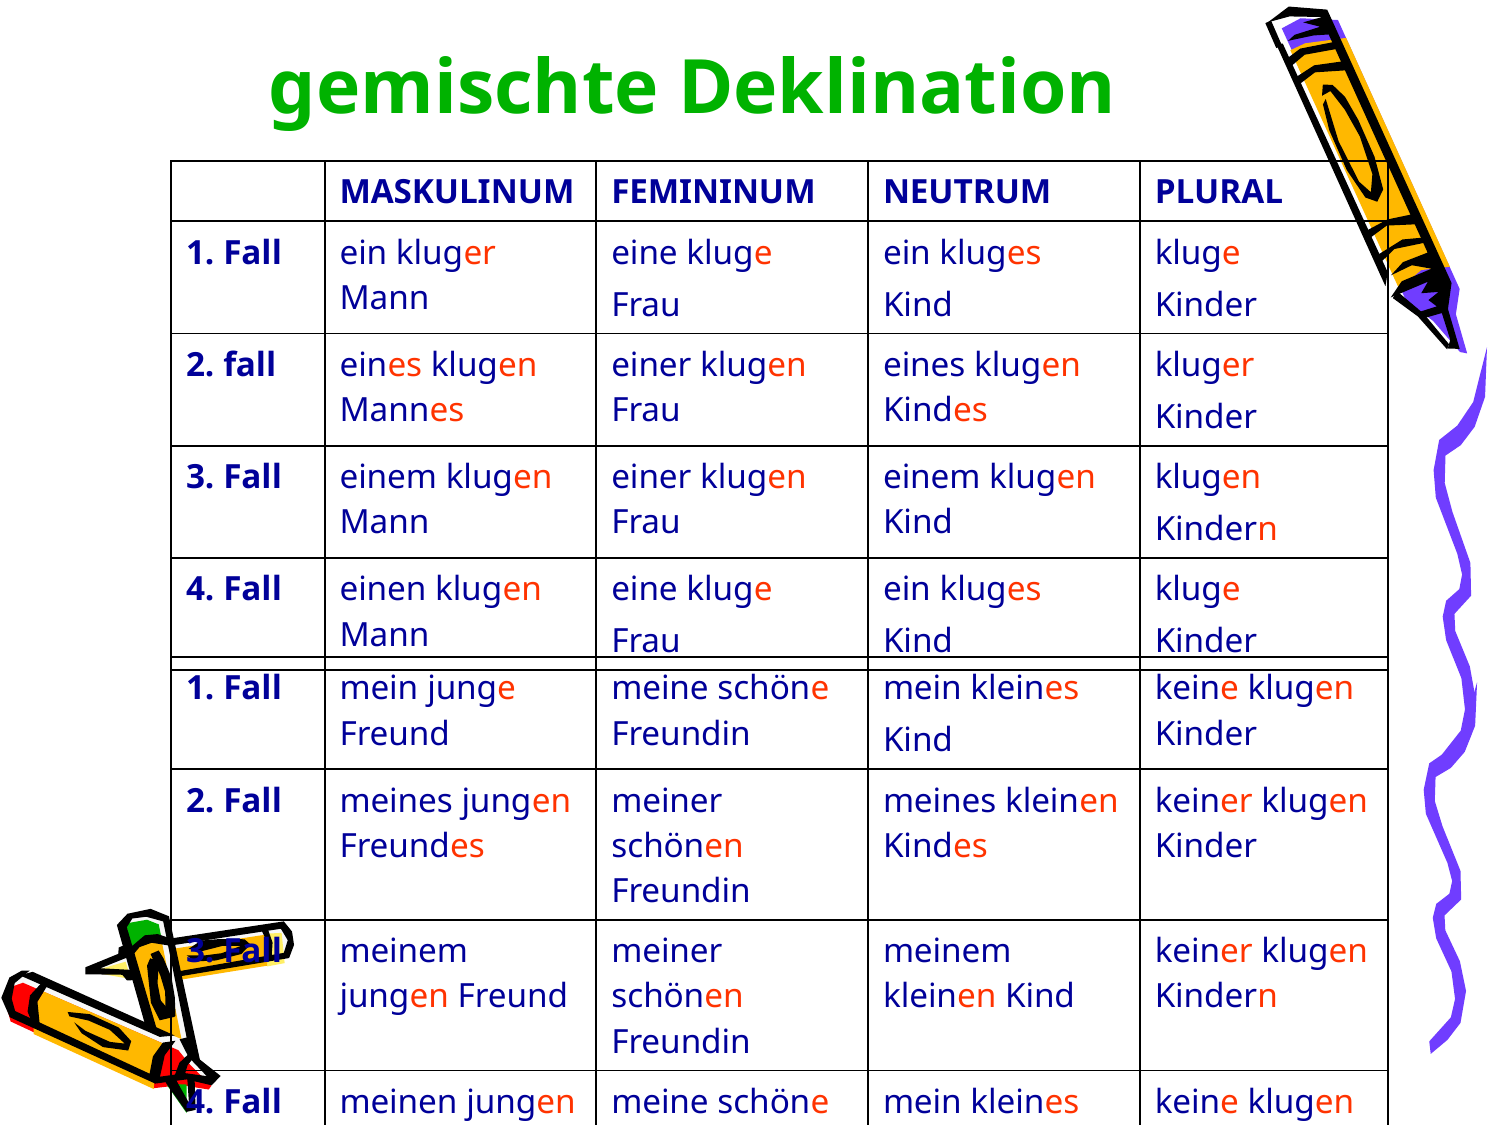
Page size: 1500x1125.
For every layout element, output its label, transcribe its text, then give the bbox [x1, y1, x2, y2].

table_cell 2. Fall [172, 770, 324, 919]
table_header PLURAL [1141, 162, 1387, 220]
table_header meine schöne Freundin [597, 658, 867, 768]
table_cell einer klugen Frau [597, 447, 867, 557]
table_cell keiner klugen Kindern [1141, 921, 1387, 1070]
table_cell meines jungen Freundes [326, 770, 595, 919]
table_cell einem klugen Mann [326, 447, 595, 557]
table_cell 4. Fall [172, 559, 324, 656]
table_cell meinen jungen Freund [326, 1071, 595, 1125]
table_cell keine klugen Kinder [1141, 1071, 1387, 1125]
table_header 1. Fall [172, 658, 324, 768]
text_box gemischte Deklination [230, 31, 1175, 137]
table_cell 1. Fall [172, 222, 324, 333]
table_cell 2. fall [172, 334, 324, 445]
table_cell meines kleinen Kindes [869, 770, 1139, 919]
table_cell einen klugen Mann [326, 559, 595, 656]
table_cell ein kluges Kind [869, 222, 1139, 333]
table_cell 3. Fall [172, 921, 324, 1070]
table_cell keiner klugen Kinder [1141, 770, 1387, 919]
table_cell ein kluger Mann [326, 222, 595, 333]
table_header MASKULINUM [326, 162, 595, 220]
table_cell eine kluge Frau [597, 222, 867, 333]
table_cell einem klugen Kind [869, 447, 1139, 557]
table_cell eines klugen Kindes [869, 334, 1139, 445]
table_header NEUTRUM [869, 162, 1139, 220]
table_cell ein kluges Kind [869, 559, 1139, 656]
table_header mein junge Freund [326, 658, 595, 768]
table_cell kluge Kinder [1141, 559, 1387, 656]
table_cell 3. Fall [172, 447, 324, 557]
table_cell klugen Kindern [1141, 447, 1387, 557]
table_cell einer klugen Frau [597, 334, 867, 445]
table_cell meiner schönen Freundin [597, 921, 867, 1070]
table_header mein kleines Kind [869, 658, 1139, 768]
table_header FEMININUM [597, 162, 867, 220]
table_header [172, 162, 324, 220]
table_header keine klugen Kinder [1141, 658, 1387, 768]
table_cell mein kleines Kind [869, 1071, 1139, 1125]
table_cell meiner schönen Freundin [597, 770, 867, 919]
table_cell meine schöne Freundin [597, 1071, 867, 1125]
table_cell meinem kleinen Kind [869, 921, 1139, 1070]
table_cell kluger Kinder [1141, 334, 1387, 445]
table_cell meinem jungen Freund [326, 921, 595, 1070]
table_cell eine kluge Frau [597, 559, 867, 656]
table_cell kluge Kinder [1141, 222, 1387, 333]
table_cell eines klugen Mannes [326, 334, 595, 445]
table_cell 4. Fall [172, 1071, 324, 1125]
